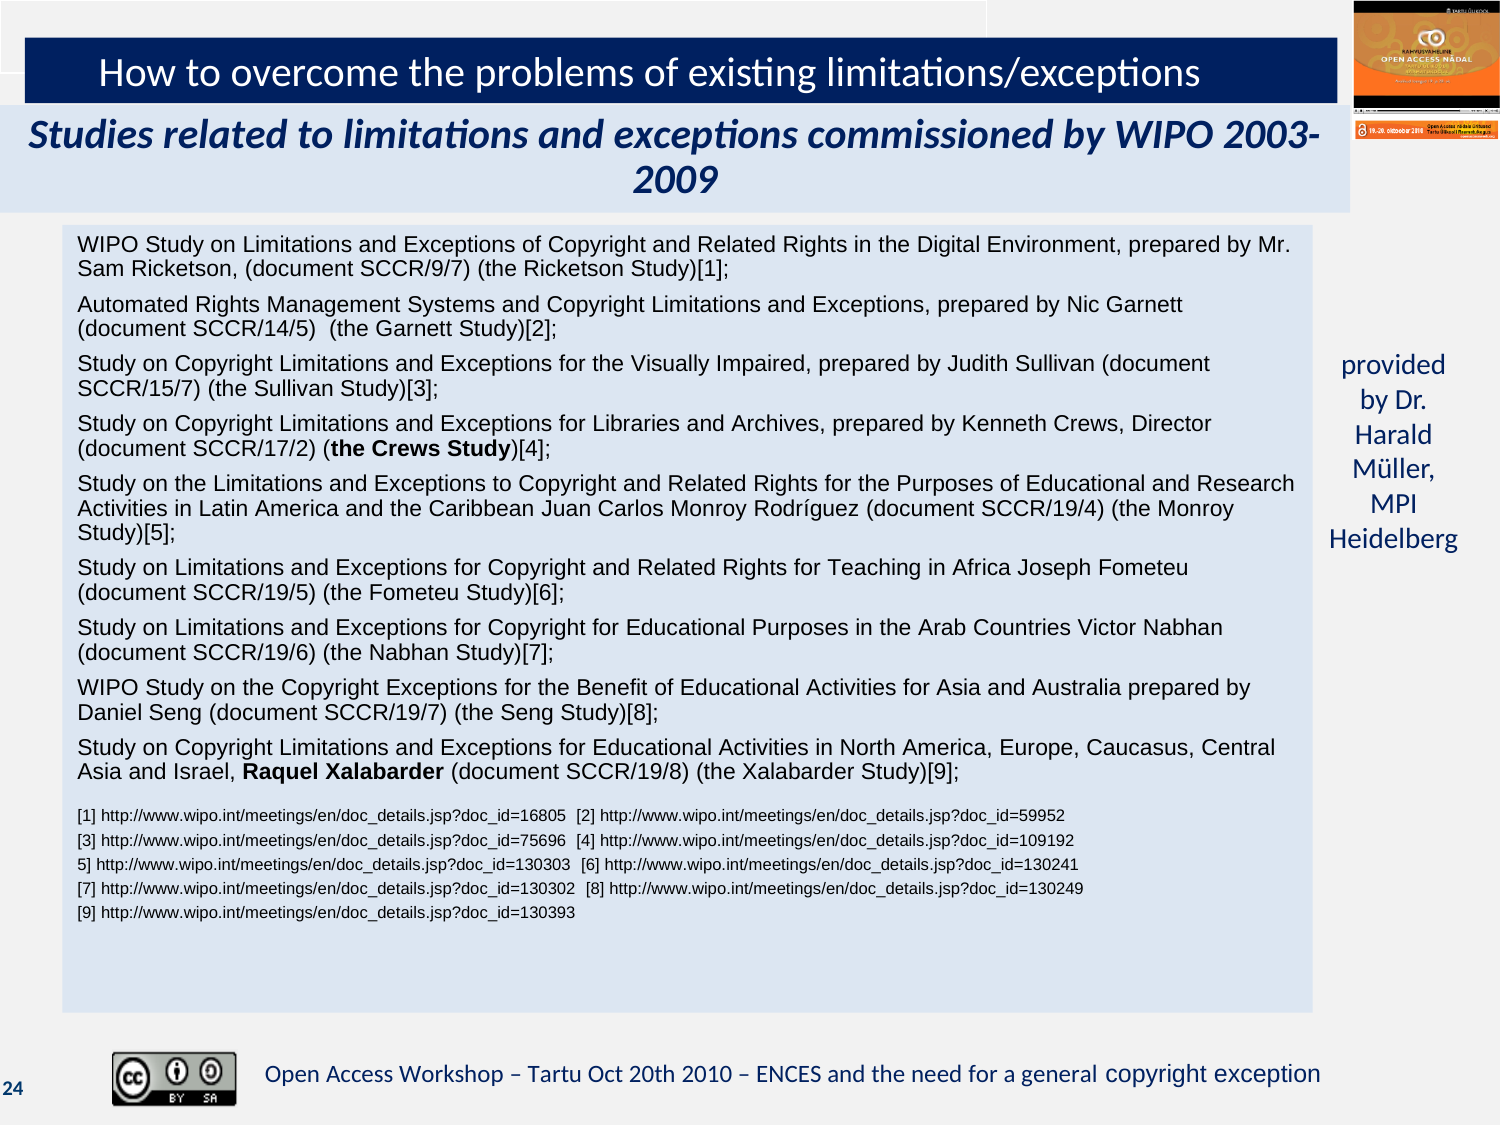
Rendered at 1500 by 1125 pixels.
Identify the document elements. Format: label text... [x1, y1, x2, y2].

text_box provided by Dr. Harald Müller, MPI Heidelberg [1312, 337, 1476, 565]
text_box How to overcome the problems of existing limitations/exceptions [24, 37, 1338, 104]
text_box Studies related to limitations and exceptions commissioned by WIPO 2003-2009 [0, 105, 1351, 213]
text_box WIPO Study on Limitations and Exceptions of Copyright and Related Rights in the Digital Environment, prepared by Mr. Sam Ricketson, (document SCCR/9/7) (the Ricketson Study)[1]; Automated Rights Management Systems and Copyright Limitations and Exceptions, prepared by Nic Garnett (document SCCR/14/5) (the Garnett Study)[2]; Study on Copyright Limitations and Exceptions for the Visually Impaired, prepared by Judith Sullivan (document SCCR/15/7) (the Sullivan Study)[3]; Study on Copyright Limitations and Exceptions for Libraries and Archives, prepared by Kenneth Crews, Director (document SCCR/17/2) (the Crews Study)[4]; Study on the Limitations and Exceptions to Copyright and Related Rights for the Purposes of Educational and Research Activities in Latin America and the Caribbean Juan Carlos Monroy Rodríguez (document SCCR/19/4) (the Monroy Study)[5]; Study on Limitations and Exceptions for Copyright and Related Rights for Teaching in Africa Joseph Fometeu (document SCCR/19/5) (the Fometeu Study)[6]; Study on Limitations and Exceptions for Copyright for Educational Purposes in the Arab Countries Victor Nabhan (document SCCR/19/6) (the Nabhan Study)[7]; WIPO Study on the Copyright Exceptions for the Benefit of Educational Activities for Asia and Australia prepared by Daniel Seng (document SCCR/19/7) (the Seng Study)[8]; Study on Copyright Limitations and Exceptions for Educational Activities in North America, Europe, Caucasus, Central Asia and Israel, Raquel Xalabarder (document SCCR/19/8) (the Xalabarder Study)[9]; [1] http://www.wipo.int/meetings/en/doc_details.jsp?doc_id=16805 [2] http://www.wipo.int/meetings/en/doc_details.jsp?doc_id=59952 [3] http://www.wipo.int/meetings/en/doc_details.jsp?doc_id=75696 [4] http://www.wipo.int/meetings/en/doc_details.jsp?doc_id=109192 5] http://www.wipo.int/meetings/en/doc_details.jsp?doc_id=130303 [6] http://www.wipo.int/meetings/en/doc_details.jsp?doc_id=130241 [7] http://www.wipo.int/meetings/en/doc_details.jsp?doc_id=130302 [8] http://www.wipo.int/meetings/en/doc_details.jsp?doc_id=130249 [9] http://www.wipo.int/meetings/en/doc_details.jsp?doc_id=130393 [62, 224, 1313, 1013]
